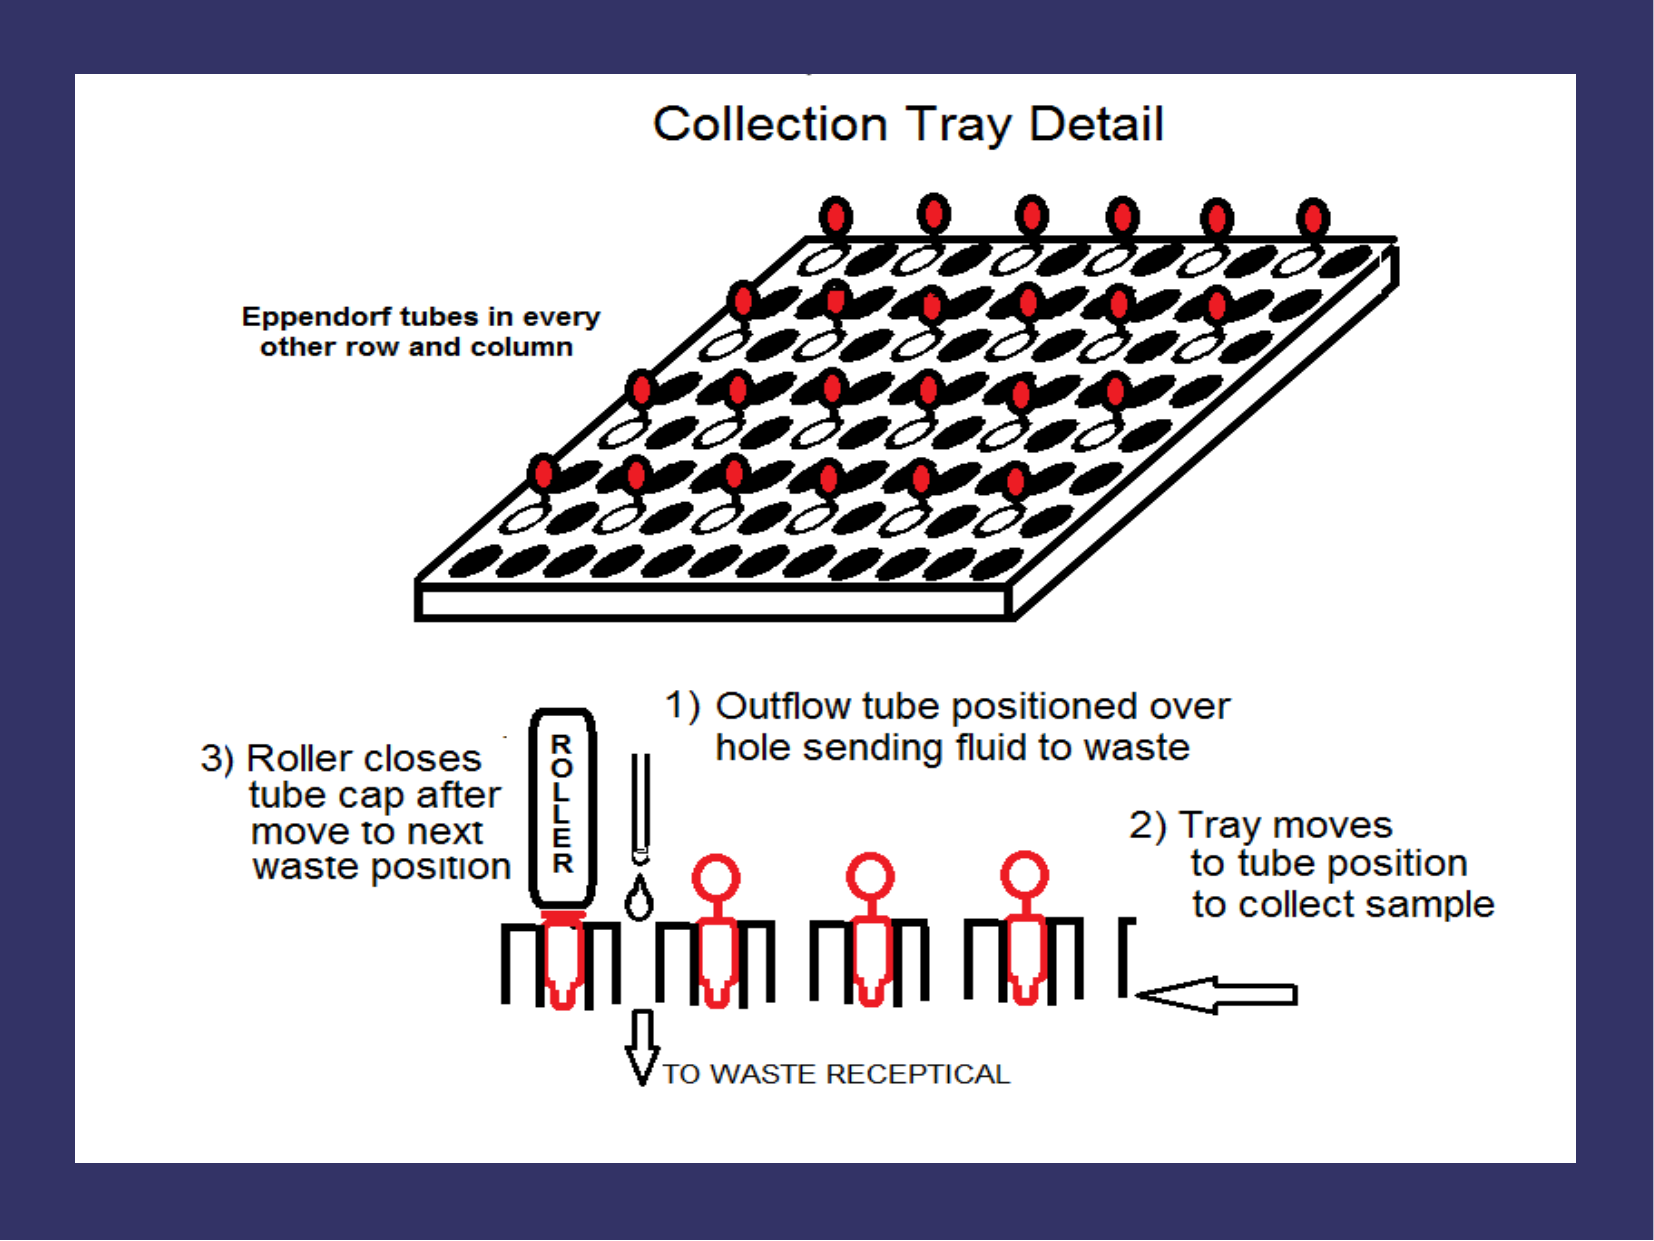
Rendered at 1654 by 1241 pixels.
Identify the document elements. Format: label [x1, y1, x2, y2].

picture [75, 74, 1576, 1163]
